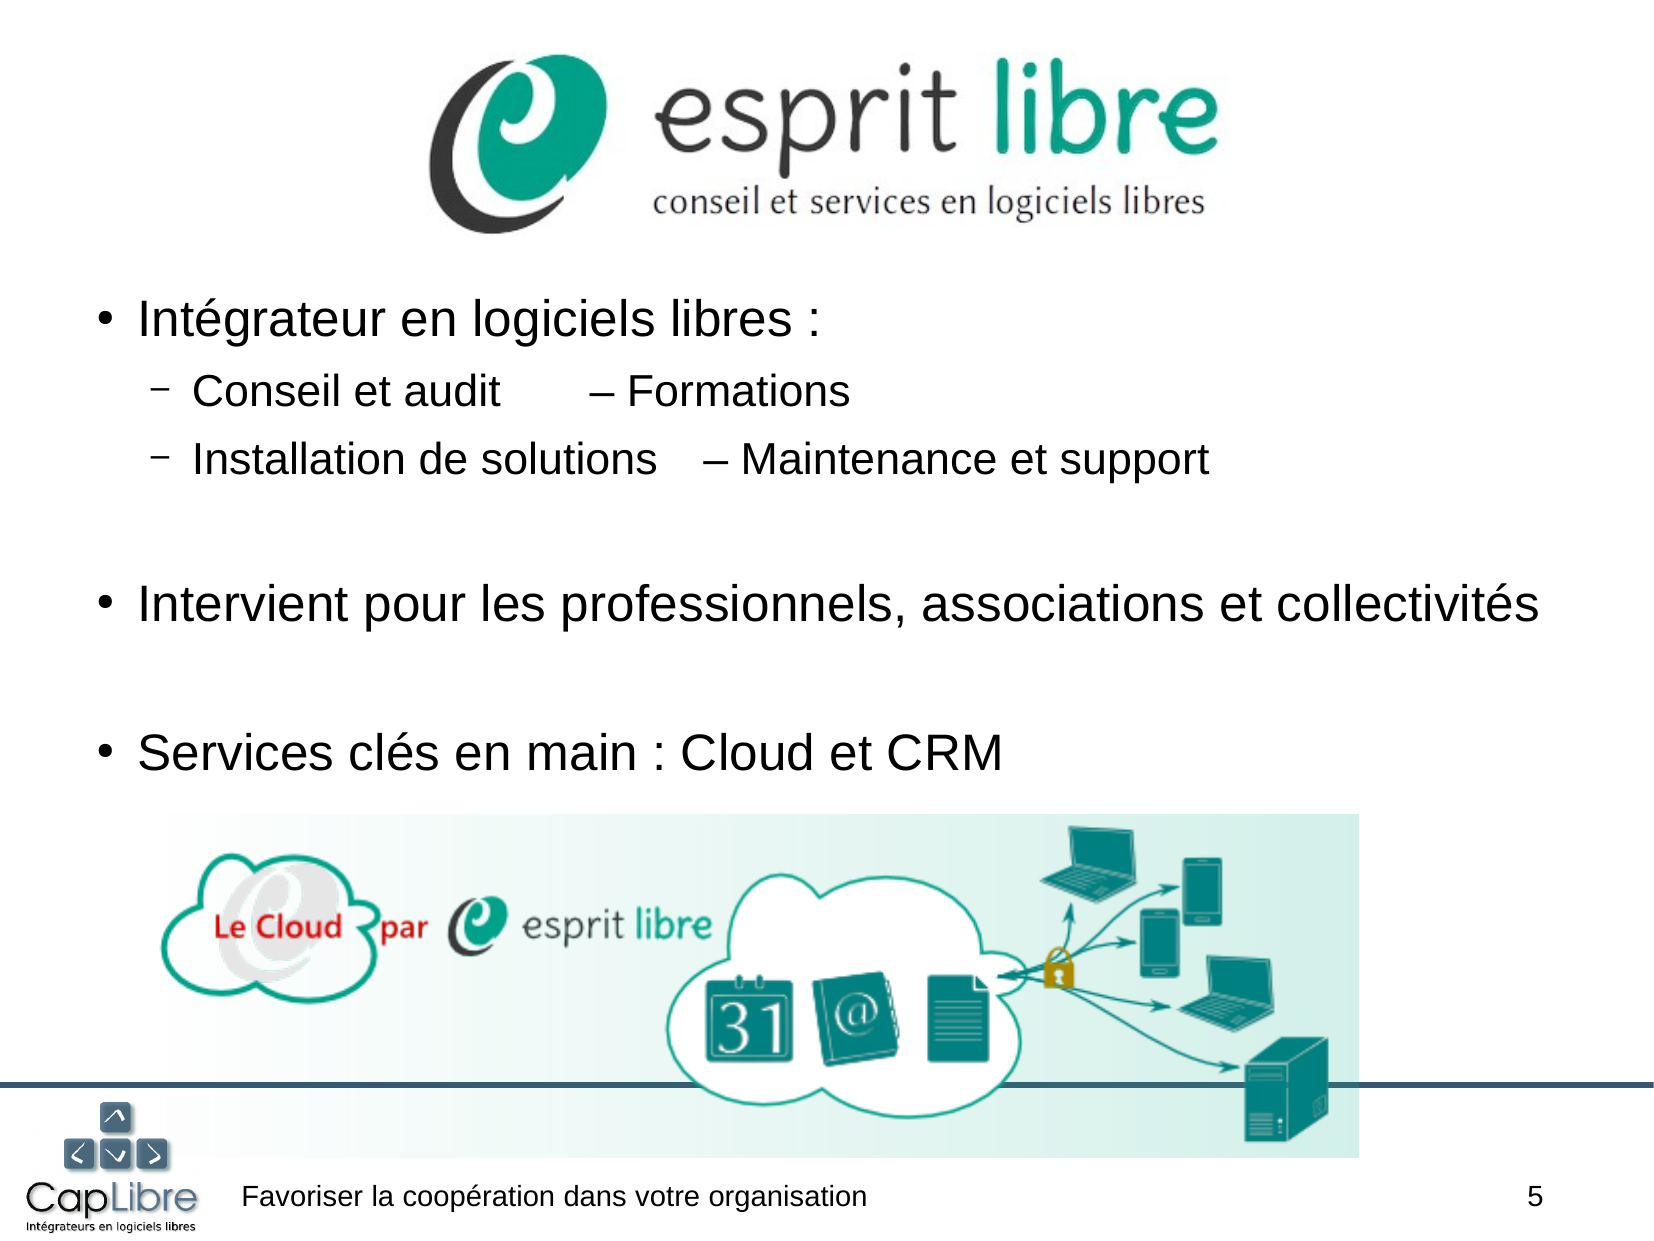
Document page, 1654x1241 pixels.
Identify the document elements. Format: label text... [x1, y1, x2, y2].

picture [401, 52, 1241, 237]
list Intégrateur en logiciels libres : Conseil et audit – Formations Installation de solutions – Maintenance et support Intervient pour les professionnels, associations et collectivités Services clés en main : Cloud et CRM [82, 290, 1571, 815]
picture [11, 814, 1359, 1237]
